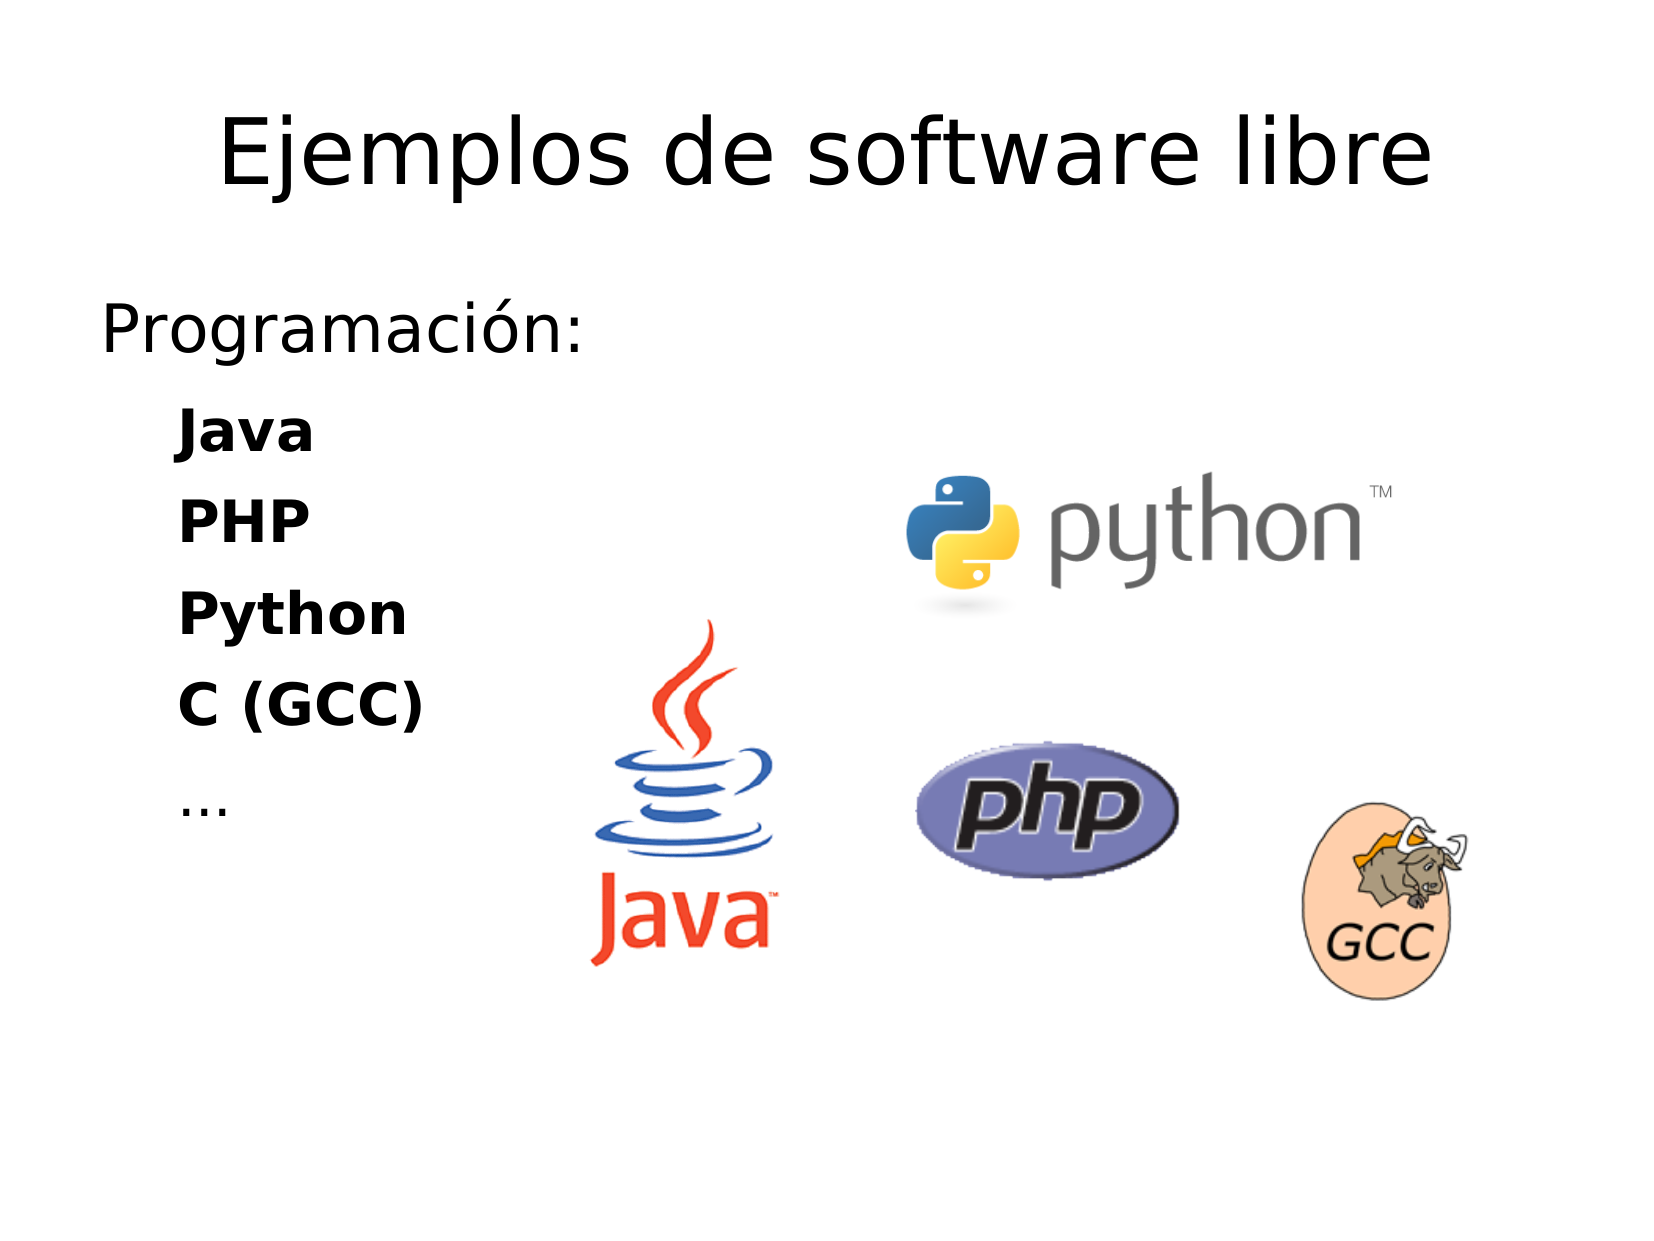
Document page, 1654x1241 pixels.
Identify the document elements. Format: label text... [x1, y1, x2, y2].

title Ejemplos de software libre [82, 56, 1571, 250]
picture [826, 442, 1439, 650]
picture [567, 608, 798, 975]
picture [1299, 800, 1470, 1004]
list Programación: Java PHP Python C (GCC) ... [82, 290, 1536, 1123]
picture [915, 737, 1182, 886]
